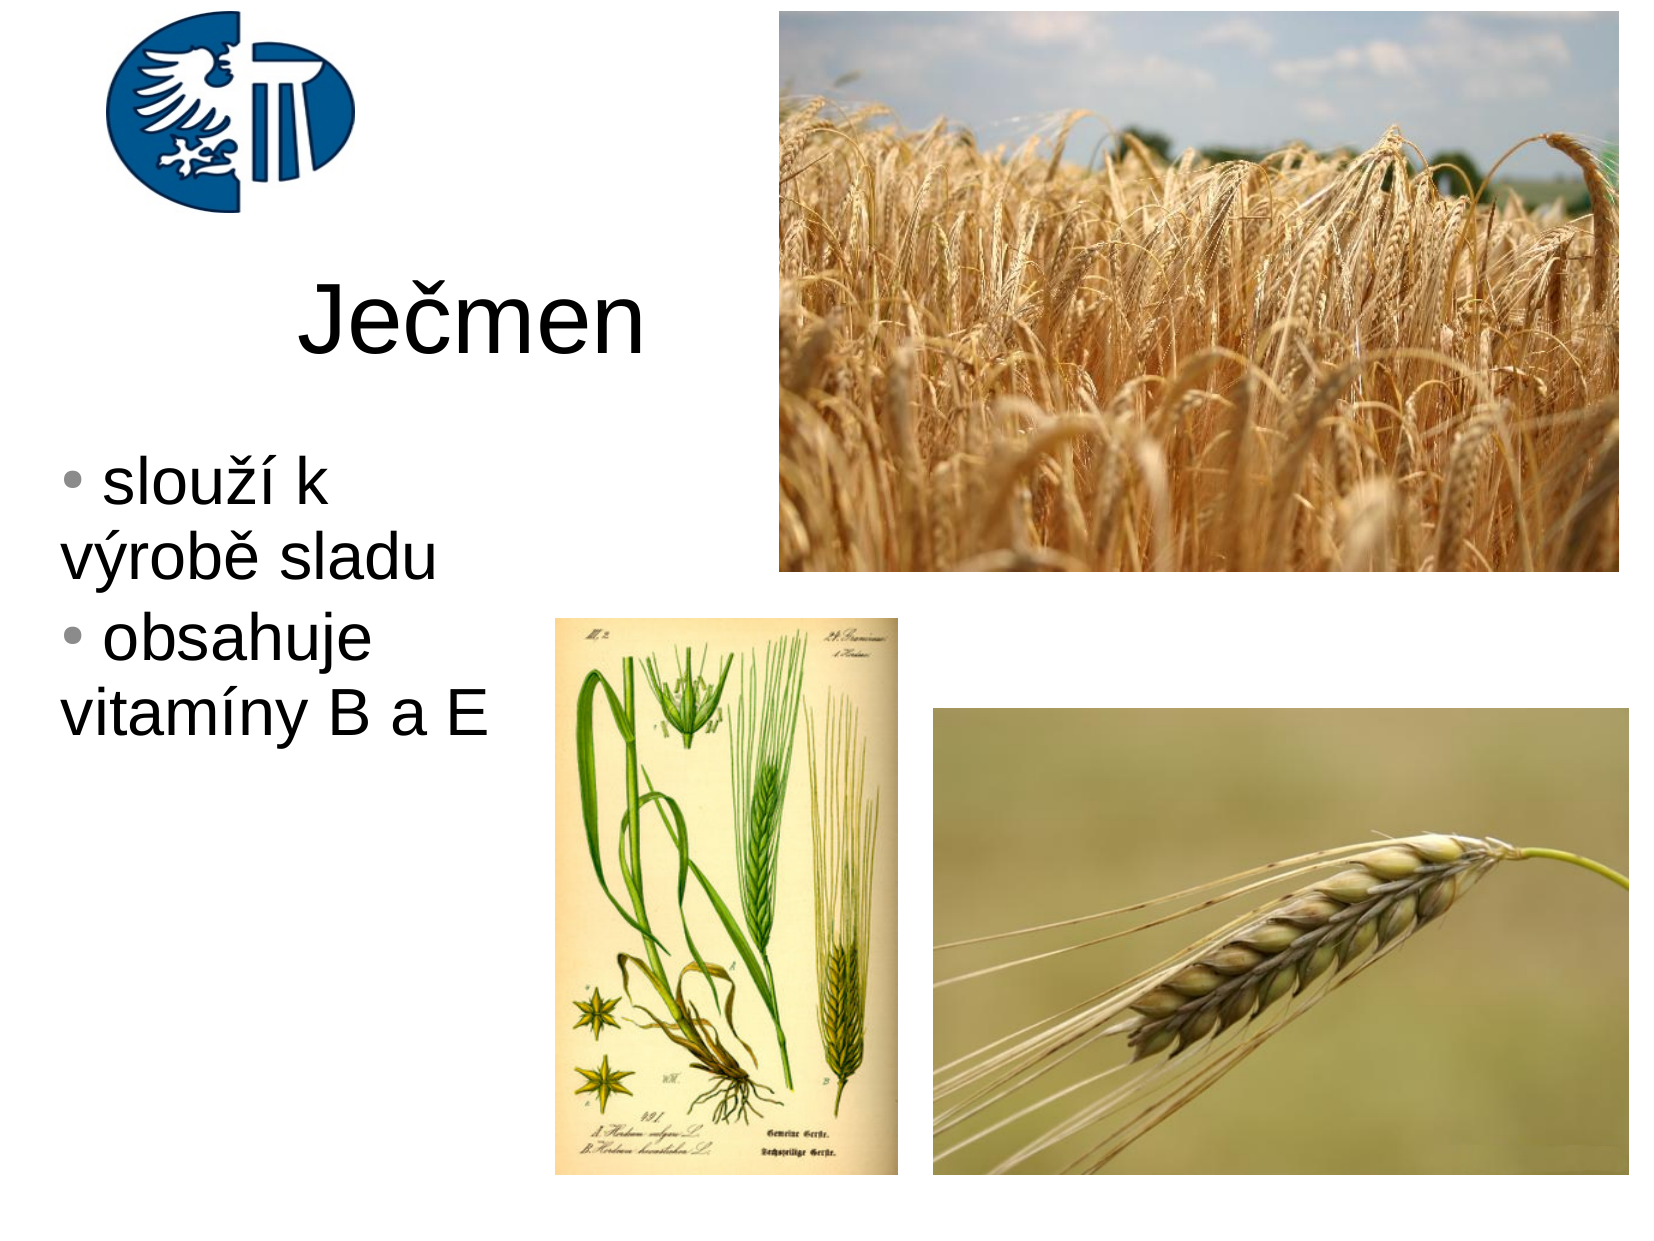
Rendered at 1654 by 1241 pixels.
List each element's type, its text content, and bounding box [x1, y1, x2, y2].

picture [106, 11, 355, 153]
picture [555, 618, 898, 1175]
picture [779, 11, 1619, 572]
title Ječmen [0, 153, 779, 485]
text_box slouží k výrobě sladu obsahuje vitamíny B a E [46, 437, 520, 892]
picture [933, 708, 1629, 1175]
